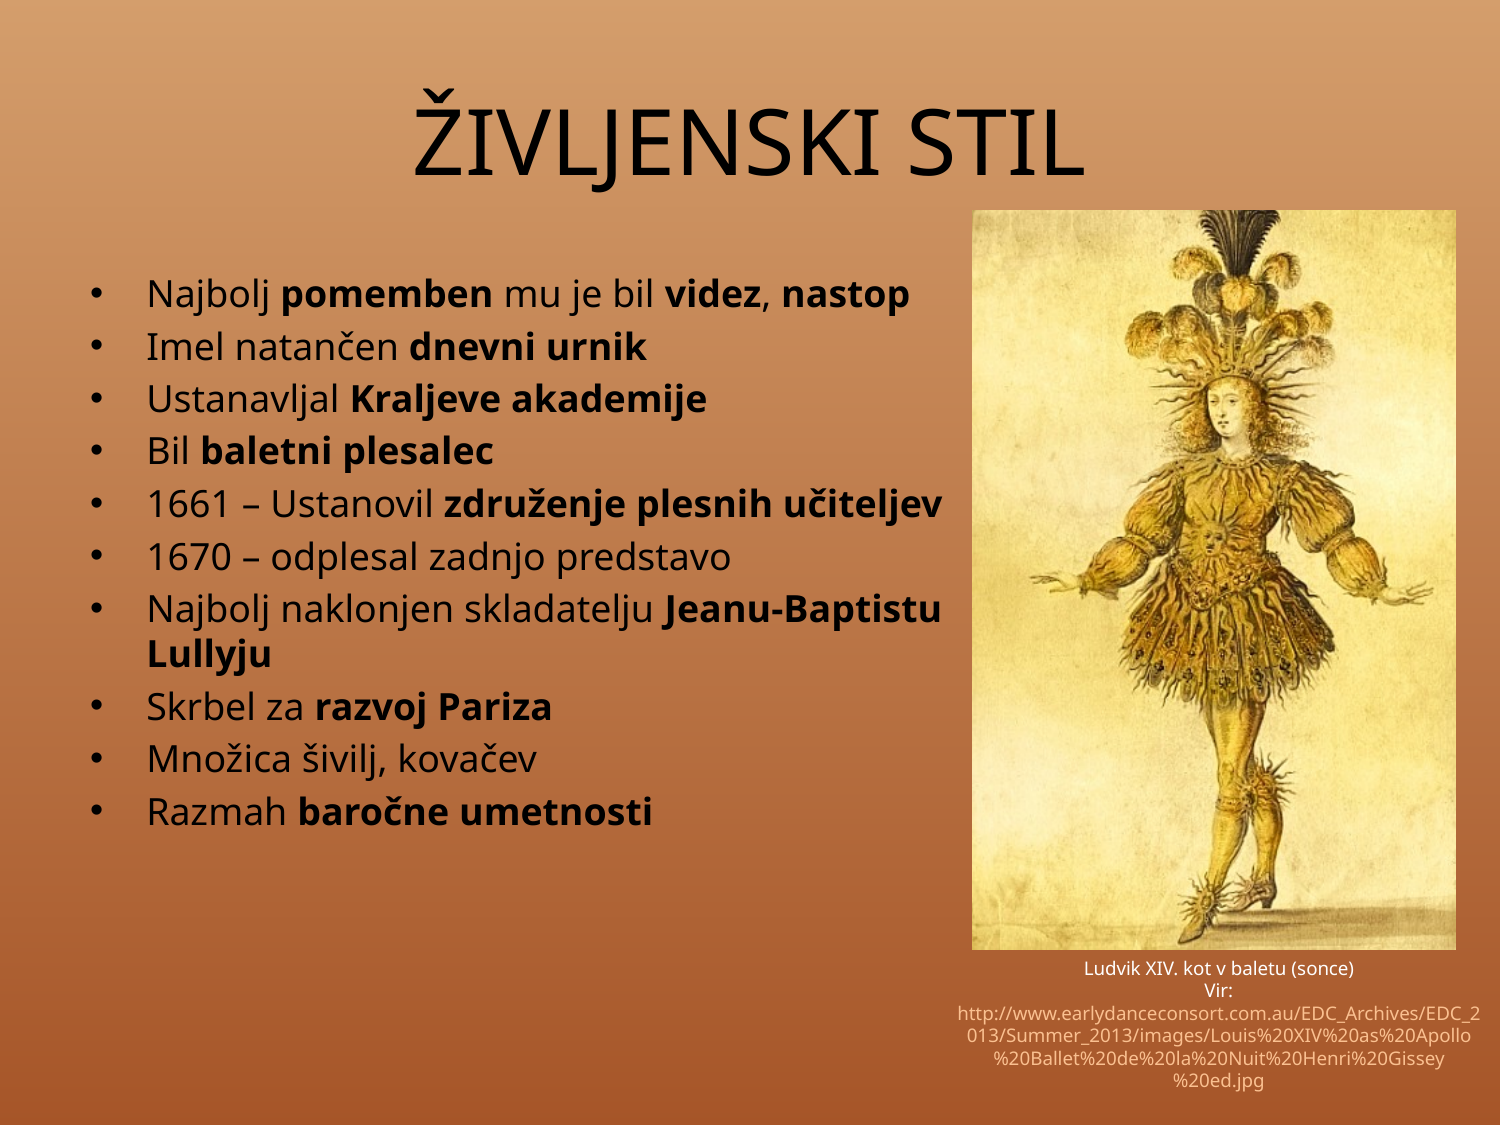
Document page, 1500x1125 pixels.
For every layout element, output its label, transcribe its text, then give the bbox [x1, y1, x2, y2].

picture [972, 210, 1456, 949]
text_box Ludvik XIV. kot v baletu (sonce) Vir: http://www.earlydanceconsort.com.au/EDC_Archives/EDC_2013/Summer_2013/images/Louis%20XIV%20as%20Apollo%20Ballet%20de%20la%20Nuit%20Henri%20Gissey%20ed.jpg [937, 949, 1500, 1099]
title ŽIVLJENSKI STIL [75, 45, 1425, 233]
list Najbolj pomemben mu je bil videz, nastop Imel natančen dnevni urnik Ustanavljal Kraljeve akademije Bil baletni plesalec 1661 – Ustanovil združenje plesnih učiteljev 1670 – odplesal zadnjo predstavo Najbolj naklonjen skladatelju Jeanu-Baptistu Lullyju Skrbel za razvoj Pariza Množica šivilj, kovačev Razmah baročne umetnosti [75, 262, 972, 1005]
